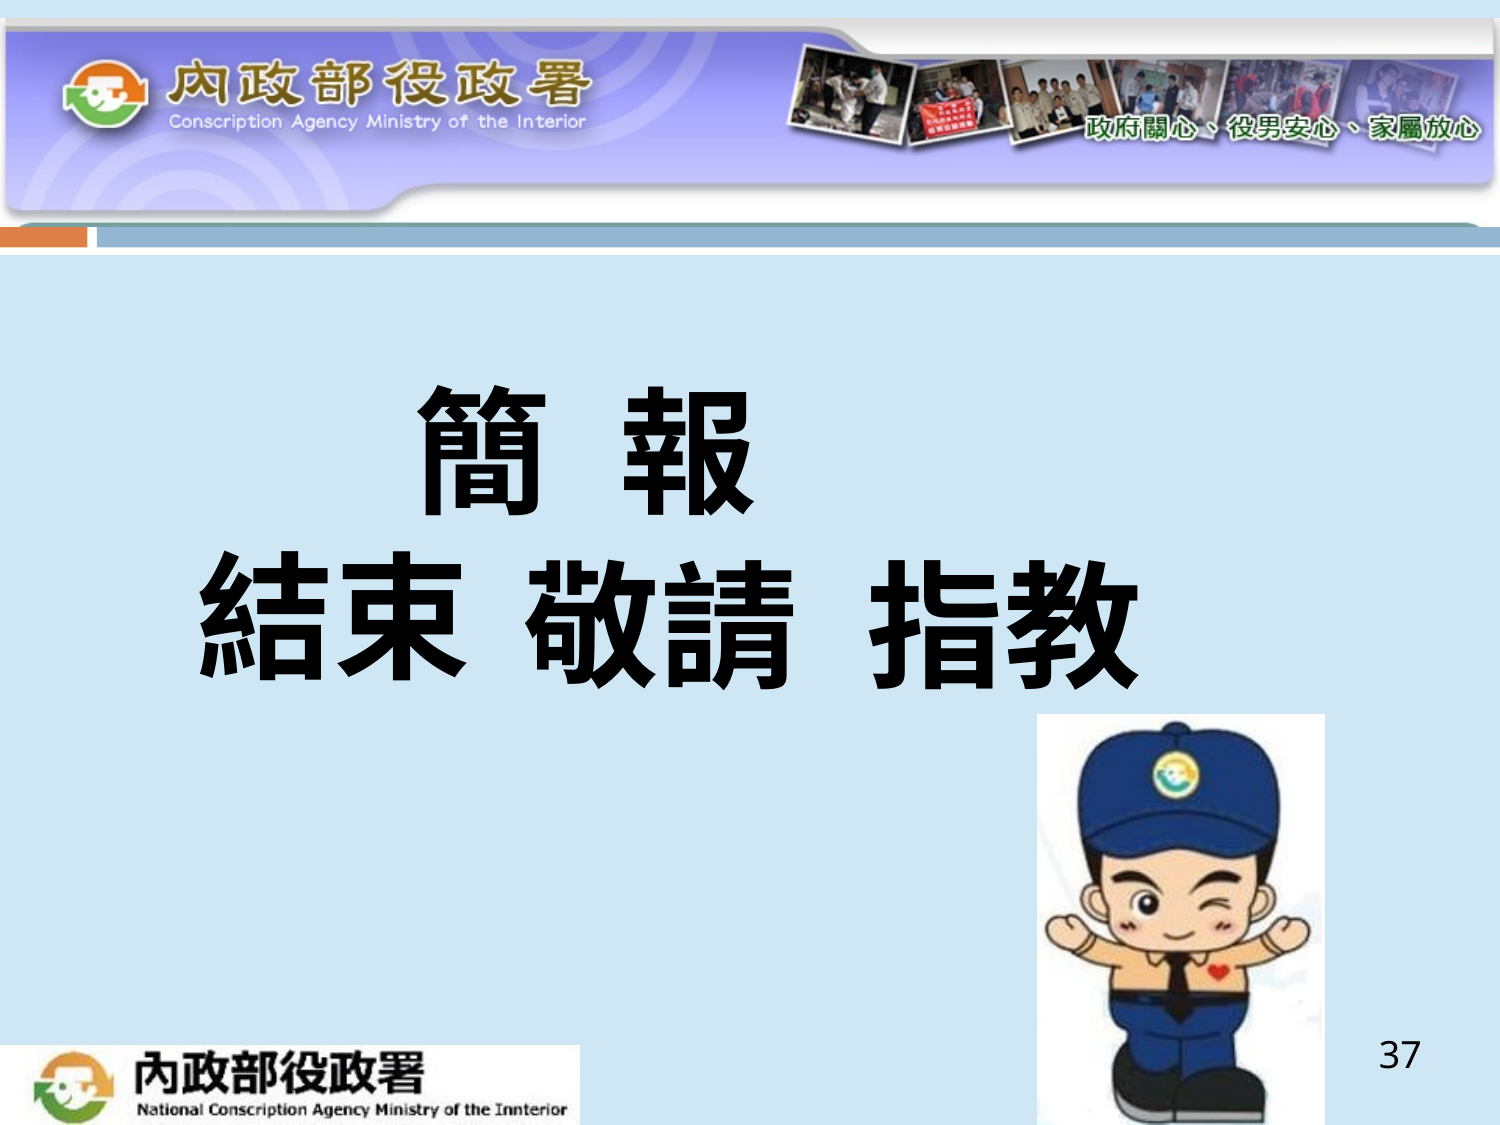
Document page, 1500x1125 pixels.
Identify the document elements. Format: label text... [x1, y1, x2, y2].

picture [1037, 714, 1325, 1125]
picture [0, 18, 1500, 228]
text_box 敬請 指教 [508, 533, 1157, 713]
picture [0, 1045, 580, 1125]
slide_number <編號> [1364, 1023, 1452, 1086]
text_box 簡 報 結束 [181, 358, 979, 774]
